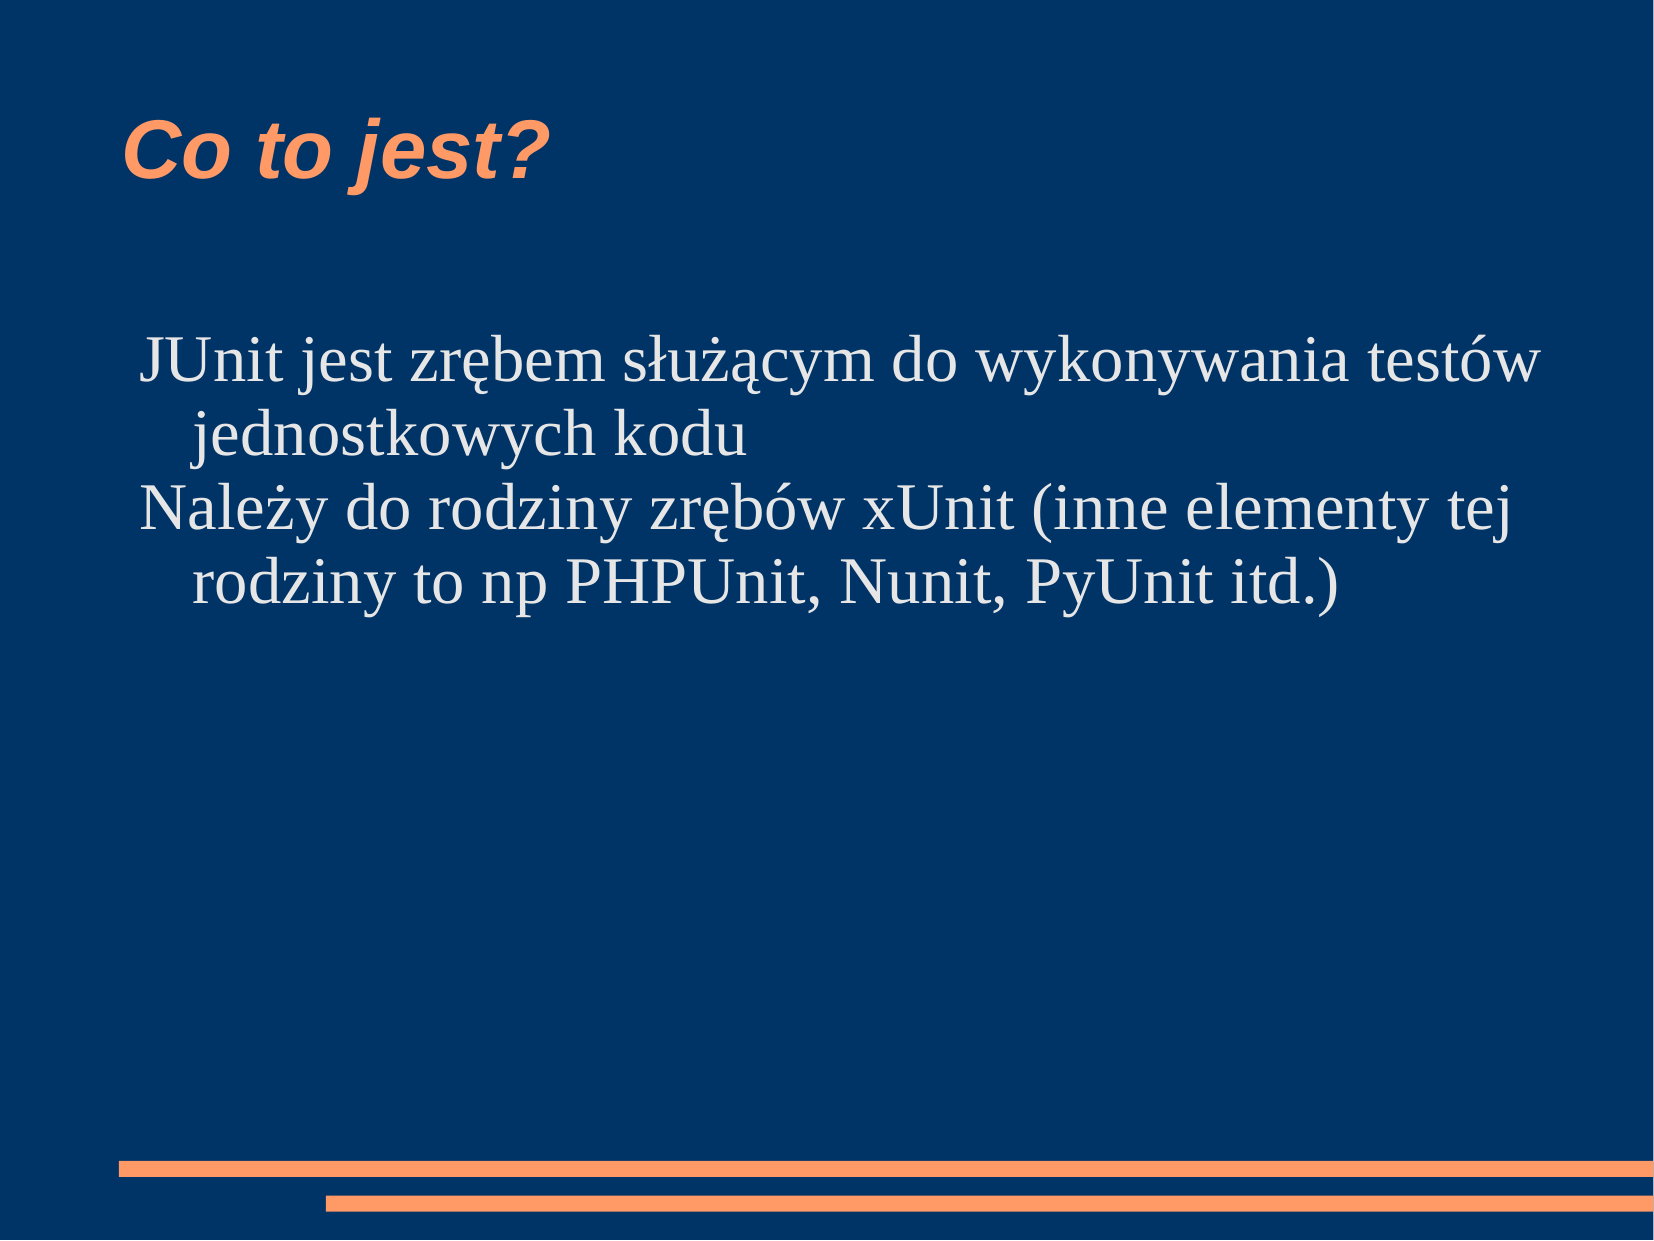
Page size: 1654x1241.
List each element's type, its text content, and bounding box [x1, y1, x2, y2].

list JUnit jest zrębem służącym do wykonywania testów jednostkowych kodu Należy do rodziny zrębów xUnit (inne elementy tej rodziny to np PHPUnit, Nunit, PyUnit itd.) [121, 322, 1561, 1118]
title Co to jest? [121, 46, 1534, 254]
